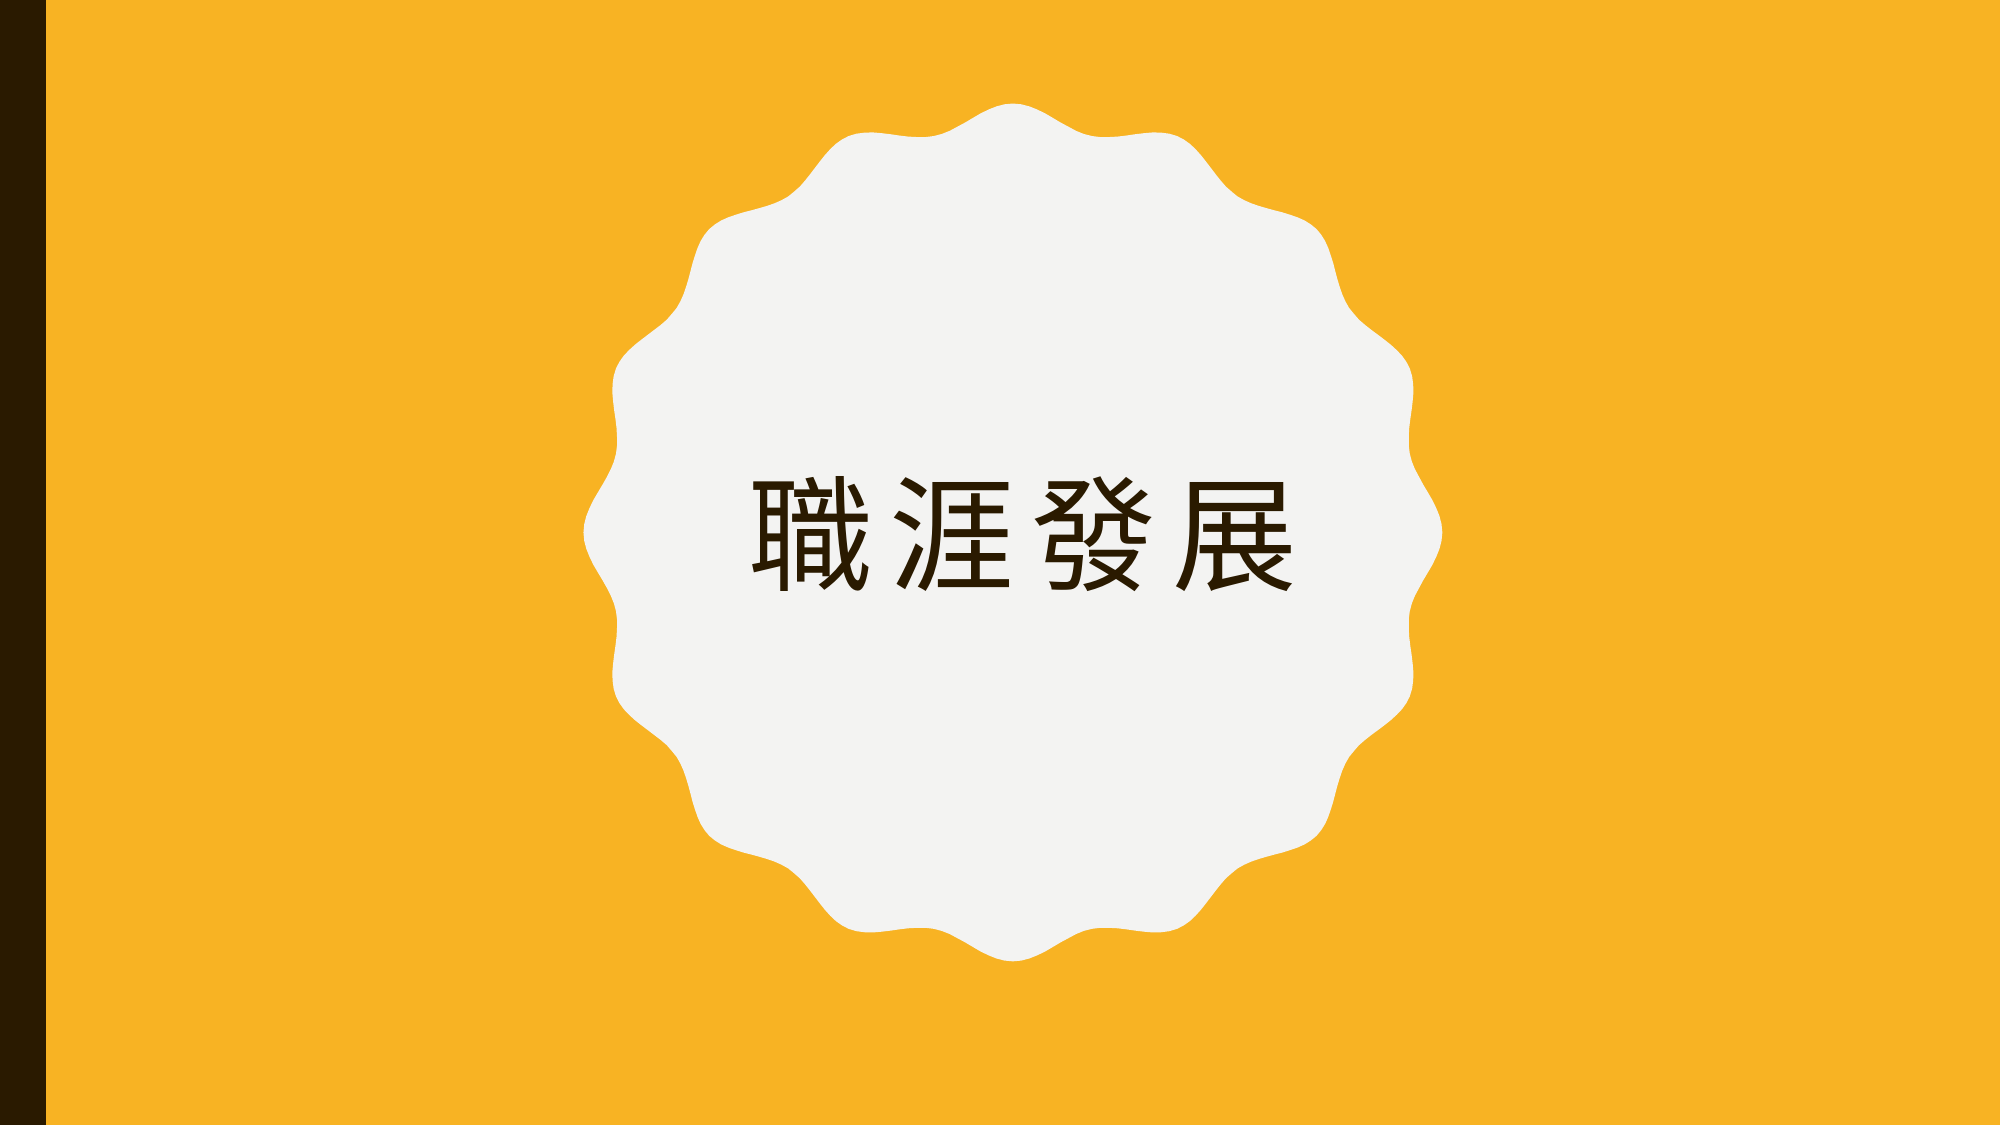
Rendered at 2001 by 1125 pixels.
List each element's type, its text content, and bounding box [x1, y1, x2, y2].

subtitle [363, 737, 1684, 860]
title 職涯發展 [176, 180, 1870, 902]
